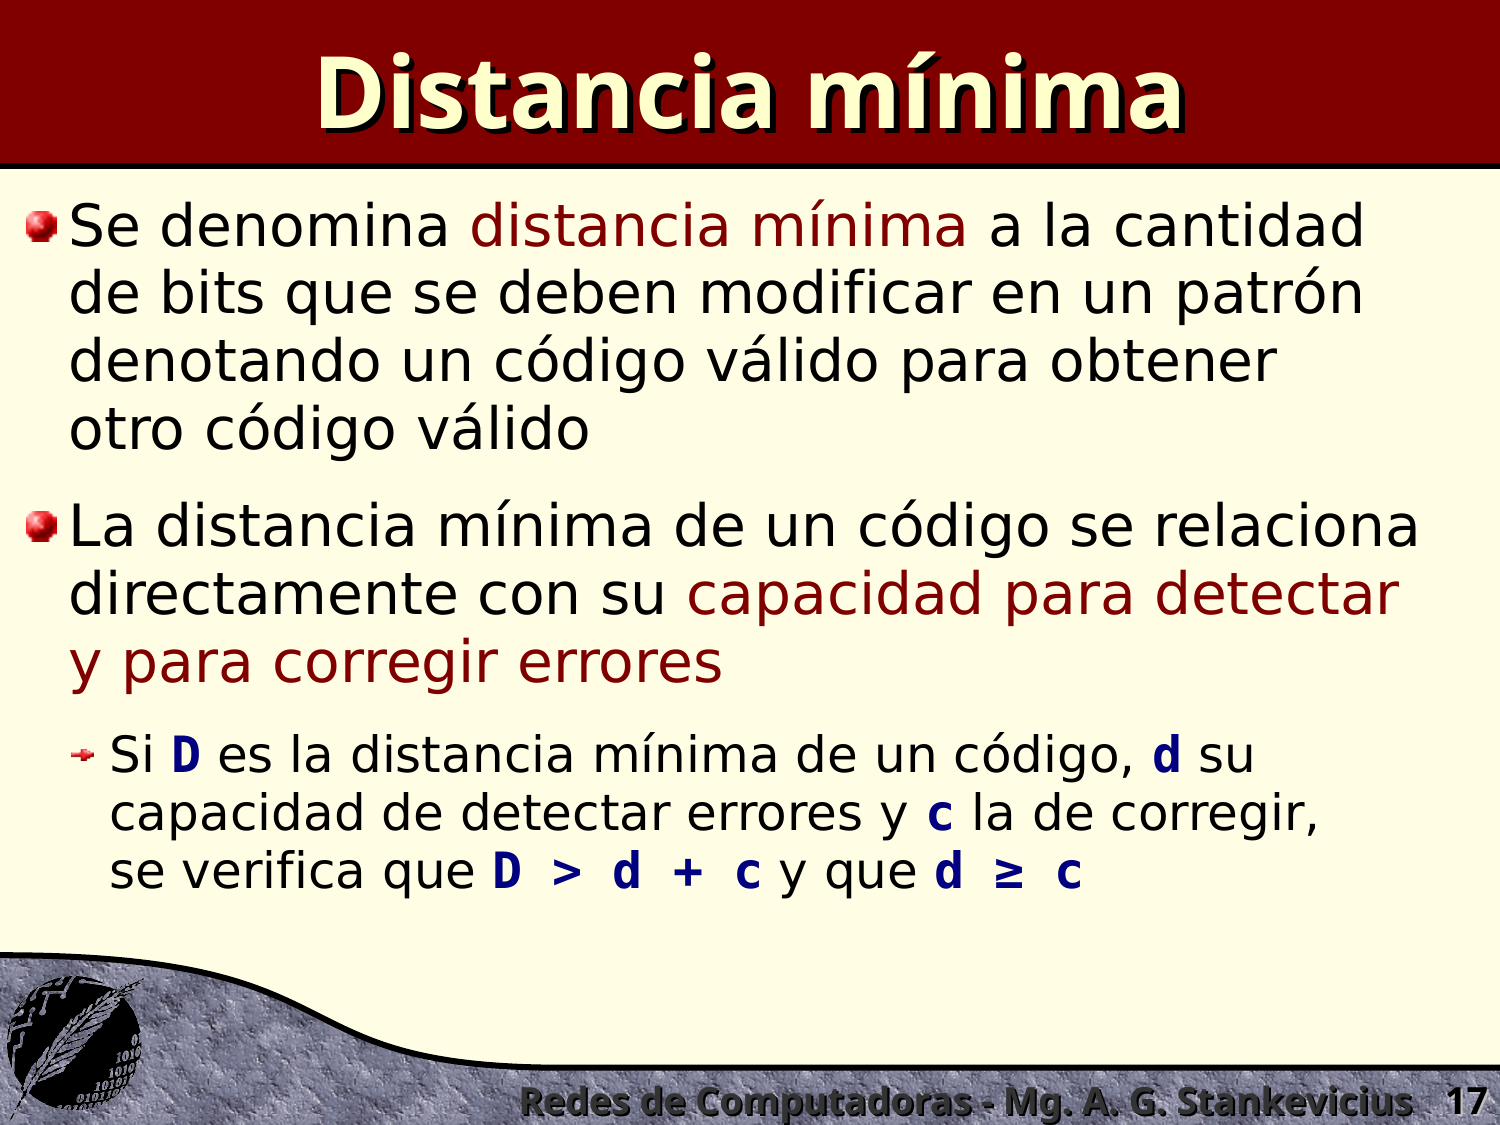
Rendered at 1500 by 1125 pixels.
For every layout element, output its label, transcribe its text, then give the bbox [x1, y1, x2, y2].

picture [790, 1100, 795, 1110]
title Distancia mínima [15, 5, 1485, 160]
picture [1047, 1100, 1054, 1110]
picture [0, 959, 1500, 1125]
list Se denomina distancia mínima a la cantidad de bits que se deben modificar en un patrón denotando un código válido para obtener otro código válido La distancia mínima de un código se relaciona directamente con su capacidad para detectar y para corregir errores Si D es la distancia mínima de un código, d su capacidad de detectar errores y c la de corregir, se verifica que D > d + c y que d ≥ c [11, 192, 1486, 921]
